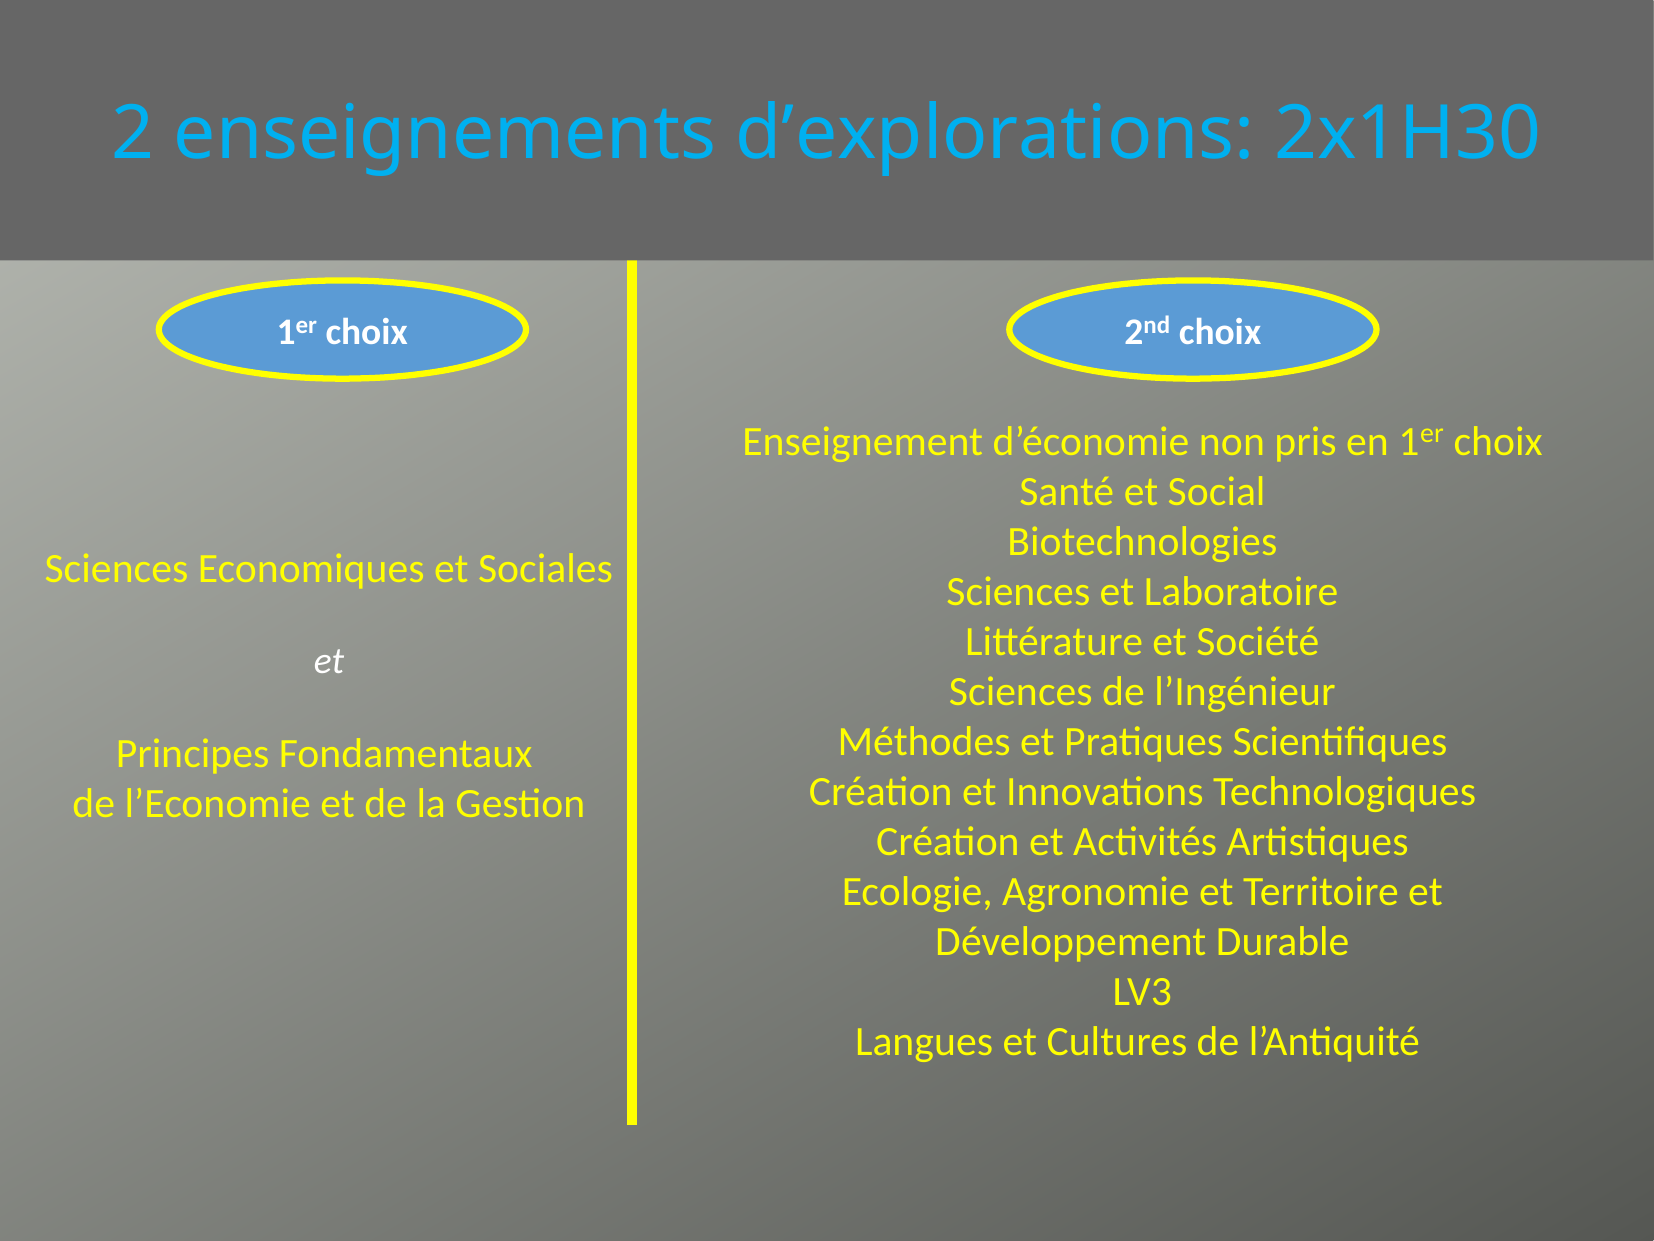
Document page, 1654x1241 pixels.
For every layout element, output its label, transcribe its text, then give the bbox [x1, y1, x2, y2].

text_box 1er choix [158, 280, 527, 379]
text_box Enseignement d’économie non pris en 1er choix Santé et Social Biotechnologies Sciences et Laboratoire Littérature et Société Sciences de l’Ingénieur Méthodes et Pratiques Scientifiques Création et Innovations Technologiques Création et Activités Artistiques Ecologie, Agronomie et Territoire et Développement Durable LV3 Langues et Cultures de l’Antiquité [727, 261, 1654, 1167]
text_box 2nd choix [1009, 280, 1377, 379]
text_box Sciences Economiques et Sociales et Principes Fondamentaux de l’Economie et de la Gestion [29, 398, 697, 883]
text_box 2 enseignements d’explorations: 2x1H30 [0, 0, 1654, 261]
